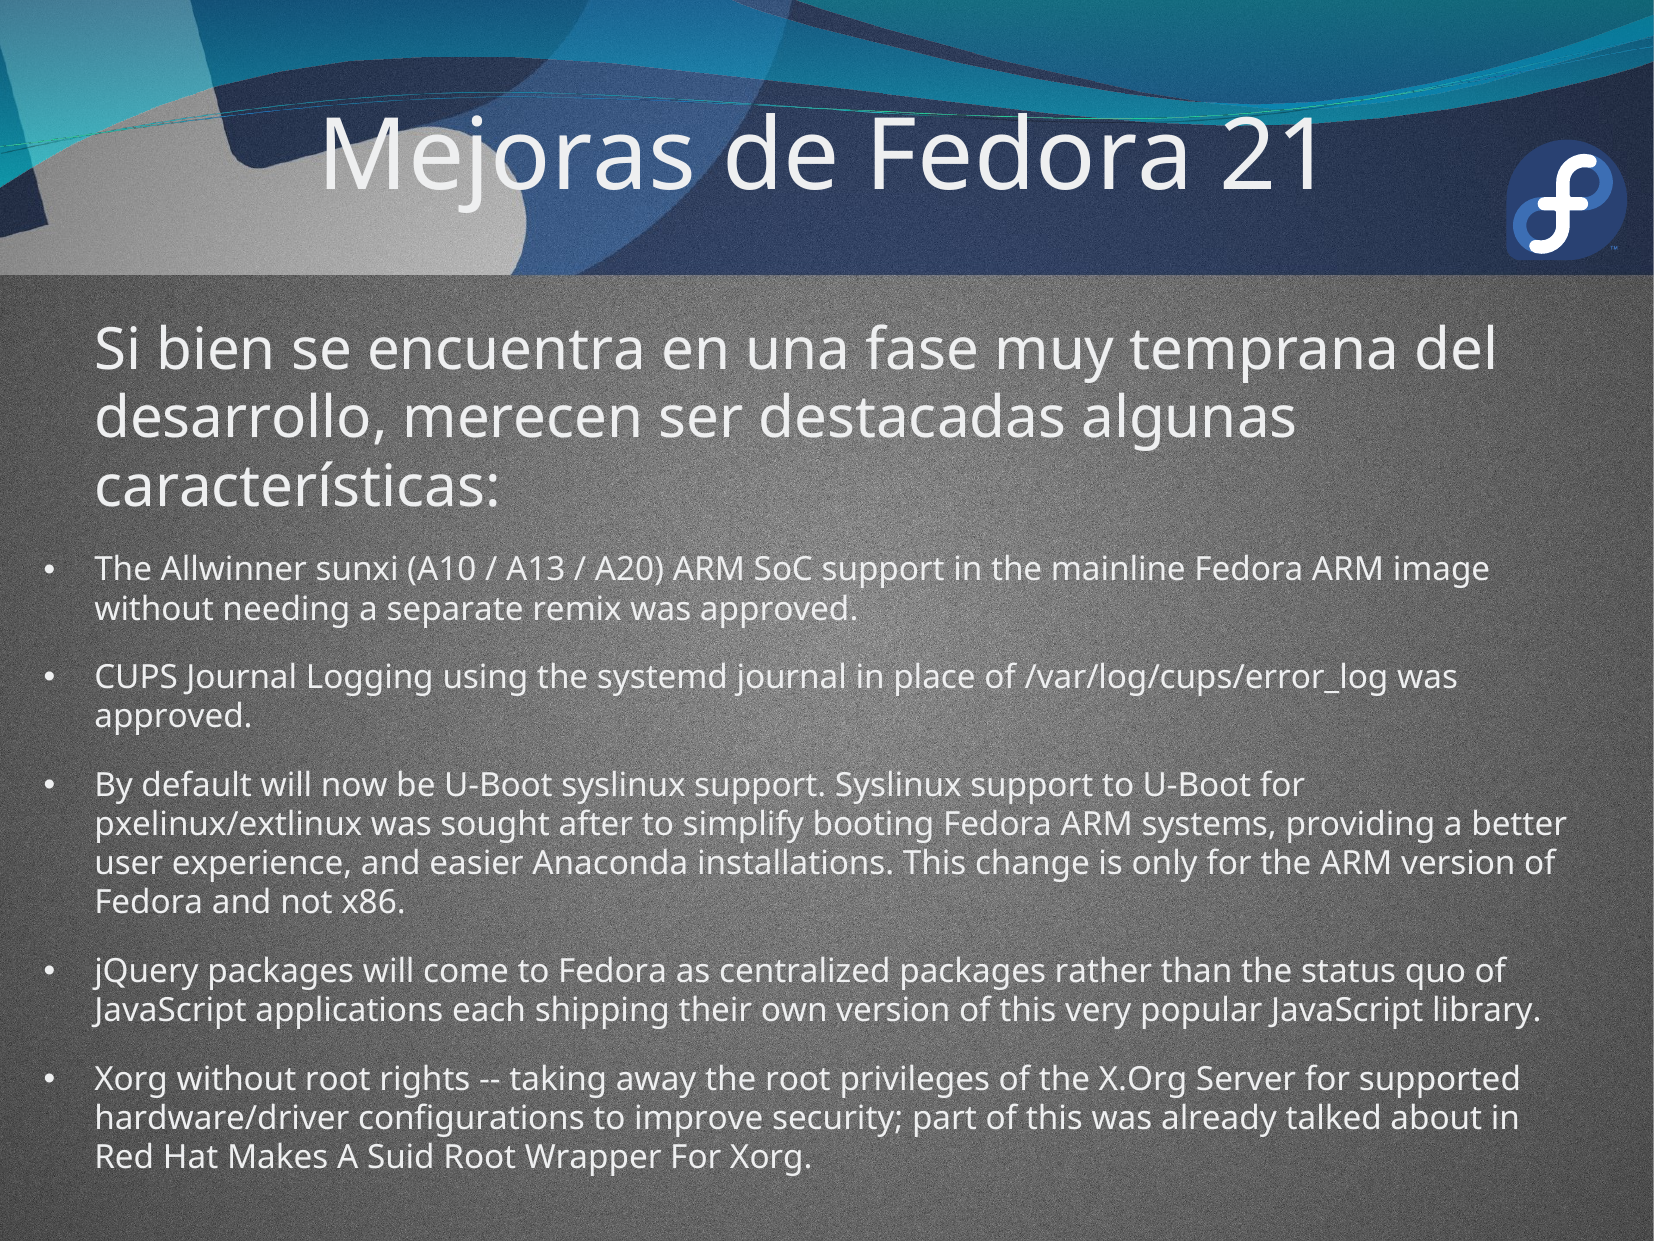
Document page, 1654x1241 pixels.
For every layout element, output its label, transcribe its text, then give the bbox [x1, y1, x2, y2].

picture [0, 0, 1654, 1241]
text_box Si bien se encuentra en una fase muy temprana del desarrollo, merecen ser destacadas algunas características: The Allwinner sunxi (A10 / A13 / A20) ARM SoC support in the mainline Fedora ARM image without needing a separate remix was approved. CUPS Journal Logging using the systemd journal in place of /var/log/cups/error_log was approved. By default will now be U-Boot syslinux support. Syslinux support to U-Boot for pxelinux/extlinux was sought after to simplify booting Fedora ARM systems, providing a better user experience, and easier Anaconda installations. This change is only for the ARM version of Fedora and not x86. jQuery packages will come to Fedora as centralized packages rather than the status quo of JavaScript applications each shipping their own version of this very popular JavaScript library. Xorg without root rights -- taking away the root privileges of the X.Org Server for supported hardware/driver configurations to improve security; part of this was already talked about in Red Hat Makes A Suid Root Wrapper For Xorg. [23, 312, 1583, 1152]
text_box Mejoras de Fedora 21 [82, 49, 1571, 257]
